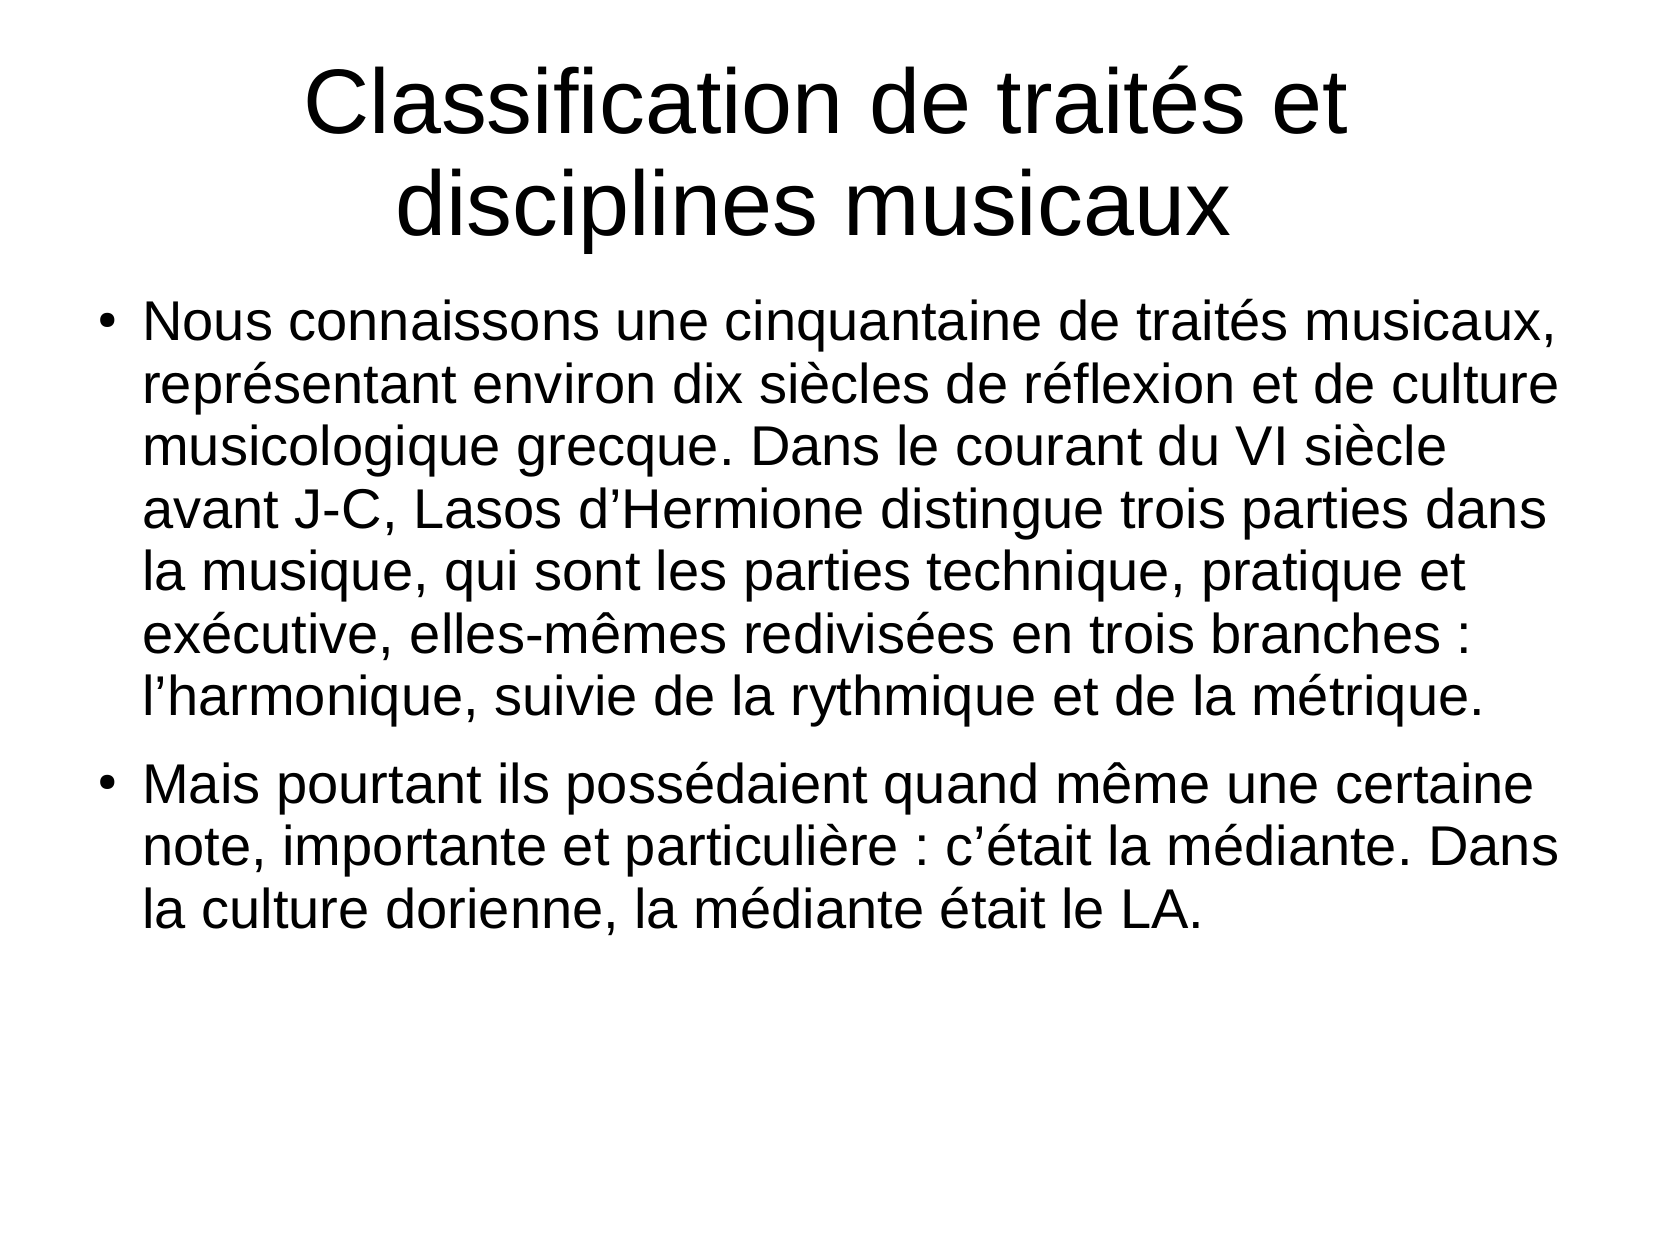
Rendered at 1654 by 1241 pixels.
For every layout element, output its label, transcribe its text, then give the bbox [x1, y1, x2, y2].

list Nous connaissons une cinquantaine de traités musicaux, représentant environ dix siècles de réflexion et de culture musicologique grecque. Dans le courant du VI siècle avant J-C, Lasos d’Hermione distingue trois parties dans la musique, qui sont les parties technique, pratique et exécutive, elles-mêmes redivisées en trois branches : l’harmonique, suivie de la rythmique et de la métrique. Mais pourtant ils possédaient quand même une certaine note, importante et particulière : c’était la médiante. Dans la culture dorienne, la médiante était le LA. [82, 290, 1571, 1010]
title Classification de traités et disciplines musicaux [82, 49, 1571, 257]
